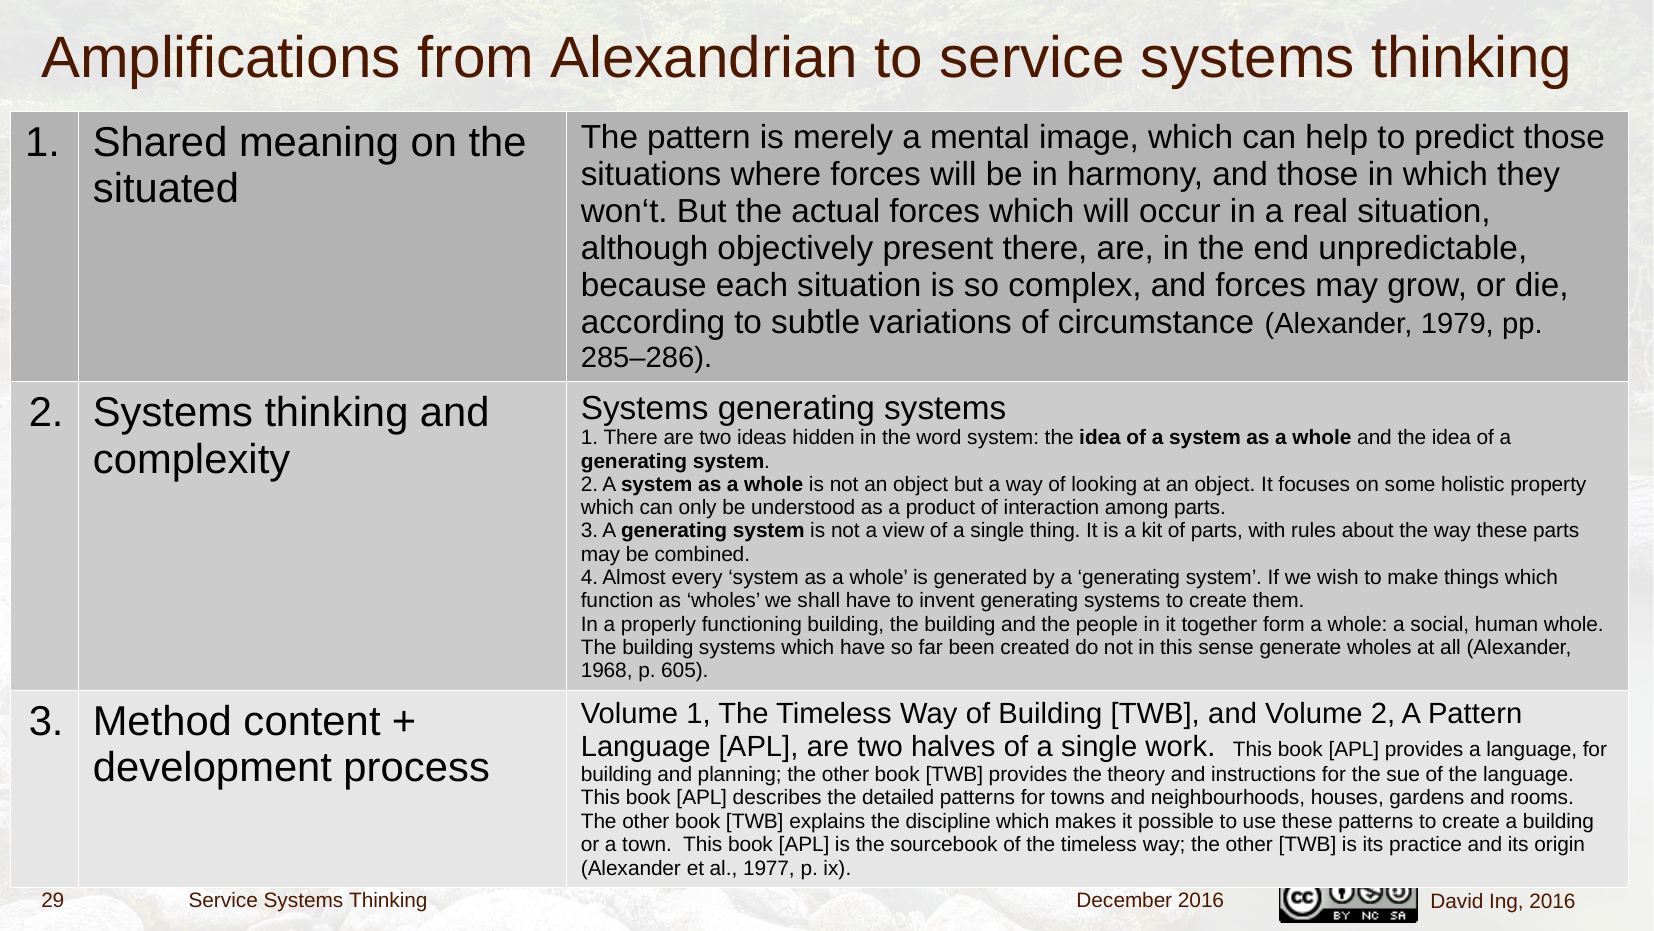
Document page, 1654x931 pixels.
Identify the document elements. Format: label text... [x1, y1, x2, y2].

table_cell Systems thinking and complexity [79, 382, 566, 690]
table_cell Method content + development process [79, 691, 566, 887]
picture [0, 0, 1654, 931]
table_cell 3. [11, 691, 78, 887]
table_cell Volume 1, The Timeless Way of Building [TWB], and Volume 2, A Pattern Language [APL], are two halves of a single work. This book [APL] provides a language, for building and planning; the other book [TWB] provides the theory and instructions for the sue of the language. This book [APL] describes the detailed patterns for towns and neighbourhoods, houses, gardens and rooms. The other book [TWB] explains the discipline which makes it possible to use these patterns to create a building or a town. This book [APL] is the sourcebook of the timeless way; the other [TWB] is its practice and its origin (Alexander et al., 1977, p. ix). [567, 691, 1628, 887]
table_header 1. [11, 112, 78, 381]
table_header The pattern is merely a mental image, which can help to predict those situations where forces will be in harmony, and those in which they won‘t. But the actual forces which will occur in a real situation, although objectively present there, are, in the end unpredictable, because each situation is so complex, and forces may grow, or die, according to subtle variations of circumstance (Alexander, 1979, pp. 285–286). [567, 112, 1628, 381]
table_cell 2. [11, 382, 78, 690]
table_header Shared meaning on the situated [79, 112, 566, 381]
title Amplifications from Alexandrian to service systems thinking [41, 30, 1613, 111]
table_cell Systems generating systems 1. There are two ideas hidden in the word system: the idea of a system as a whole and the idea of a generating system. 2. A system as a whole is not an object but a way of looking at an object. It focuses on some holistic property which can only be understood as a product of interaction among parts. 3. A generating system is not a view of a single thing. It is a kit of parts, with rules about the way these parts may be combined. 4. Almost every ‘system as a whole’ is generated by a ‘generating system’. If we wish to make things which function as ‘wholes’ we shall have to invent generating systems to create them. In a properly functioning building, the building and the people in it together form a whole: a social, human whole. The building systems which have so far been created do not in this sense generate wholes at all (Alexander, 1968, p. 605). [567, 382, 1628, 690]
